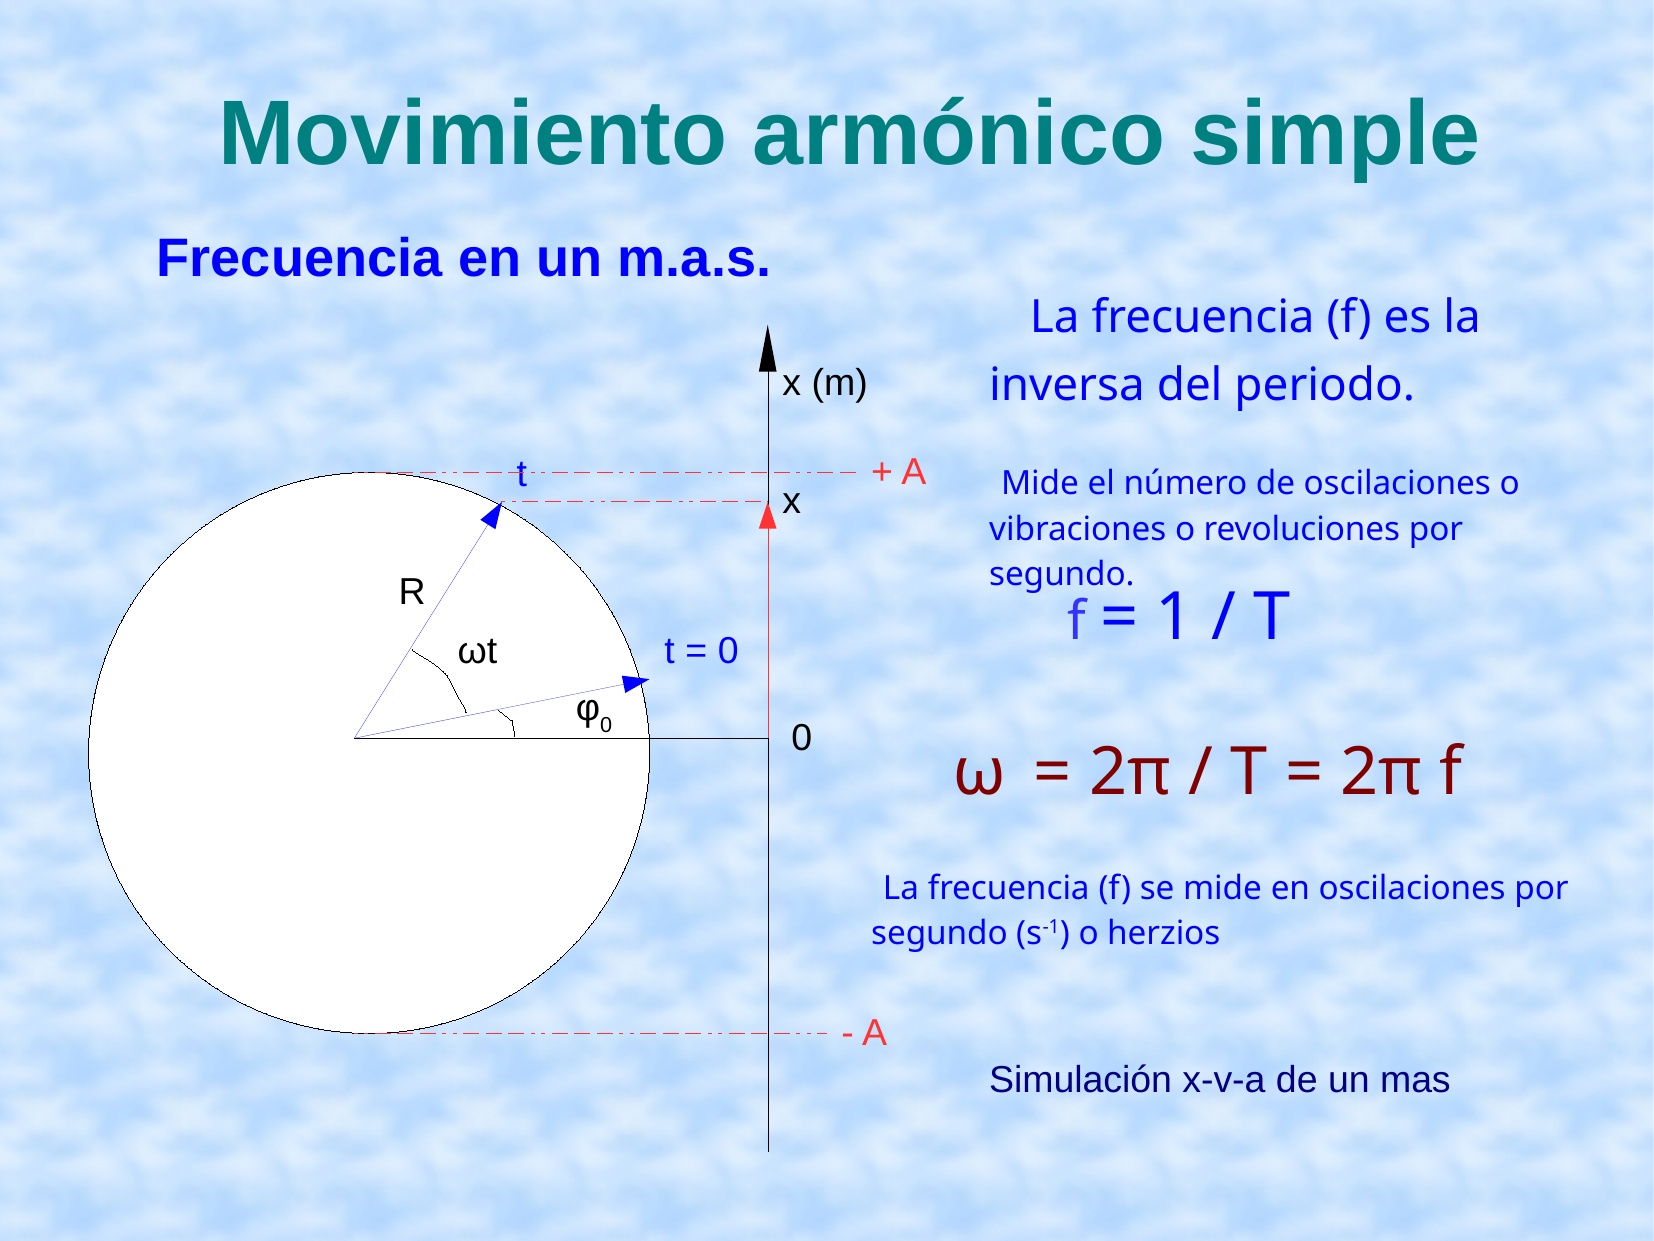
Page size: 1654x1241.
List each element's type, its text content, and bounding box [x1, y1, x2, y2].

text_box φ0 [561, 679, 650, 745]
text_box ωt [442, 622, 513, 680]
text_box Frecuencia en un m.a.s. [0, 219, 916, 297]
text_box La frecuencia (f) es la inversa del periodo. Mide el número de oscilaciones o vibraciones o revoluciones por segundo. [974, 253, 1625, 556]
text_box ω = 2π / T = 2π f [915, 715, 1565, 856]
text_box La frecuencia (f) se mide en oscilaciones por segundo (s-1) o herzios [856, 856, 1595, 959]
text_box [88, 472, 650, 1034]
picture [0, 0, 1654, 1241]
text_box t = 0 [649, 622, 754, 680]
text_box R [383, 563, 441, 621]
text_box x [767, 472, 827, 532]
text_box + A [856, 442, 974, 542]
text_box Simulación x-v-a de un mas [974, 1051, 1536, 1123]
text_box - A [826, 1003, 916, 1063]
text_box x (m) [767, 354, 945, 454]
text_box t [501, 445, 553, 503]
text_box [356, 505, 640, 737]
text_box f = 1 / T [1033, 561, 1506, 665]
title Movimiento armónico simple [106, 29, 1595, 237]
text_box [361, 698, 561, 738]
text_box 0 [776, 708, 827, 768]
